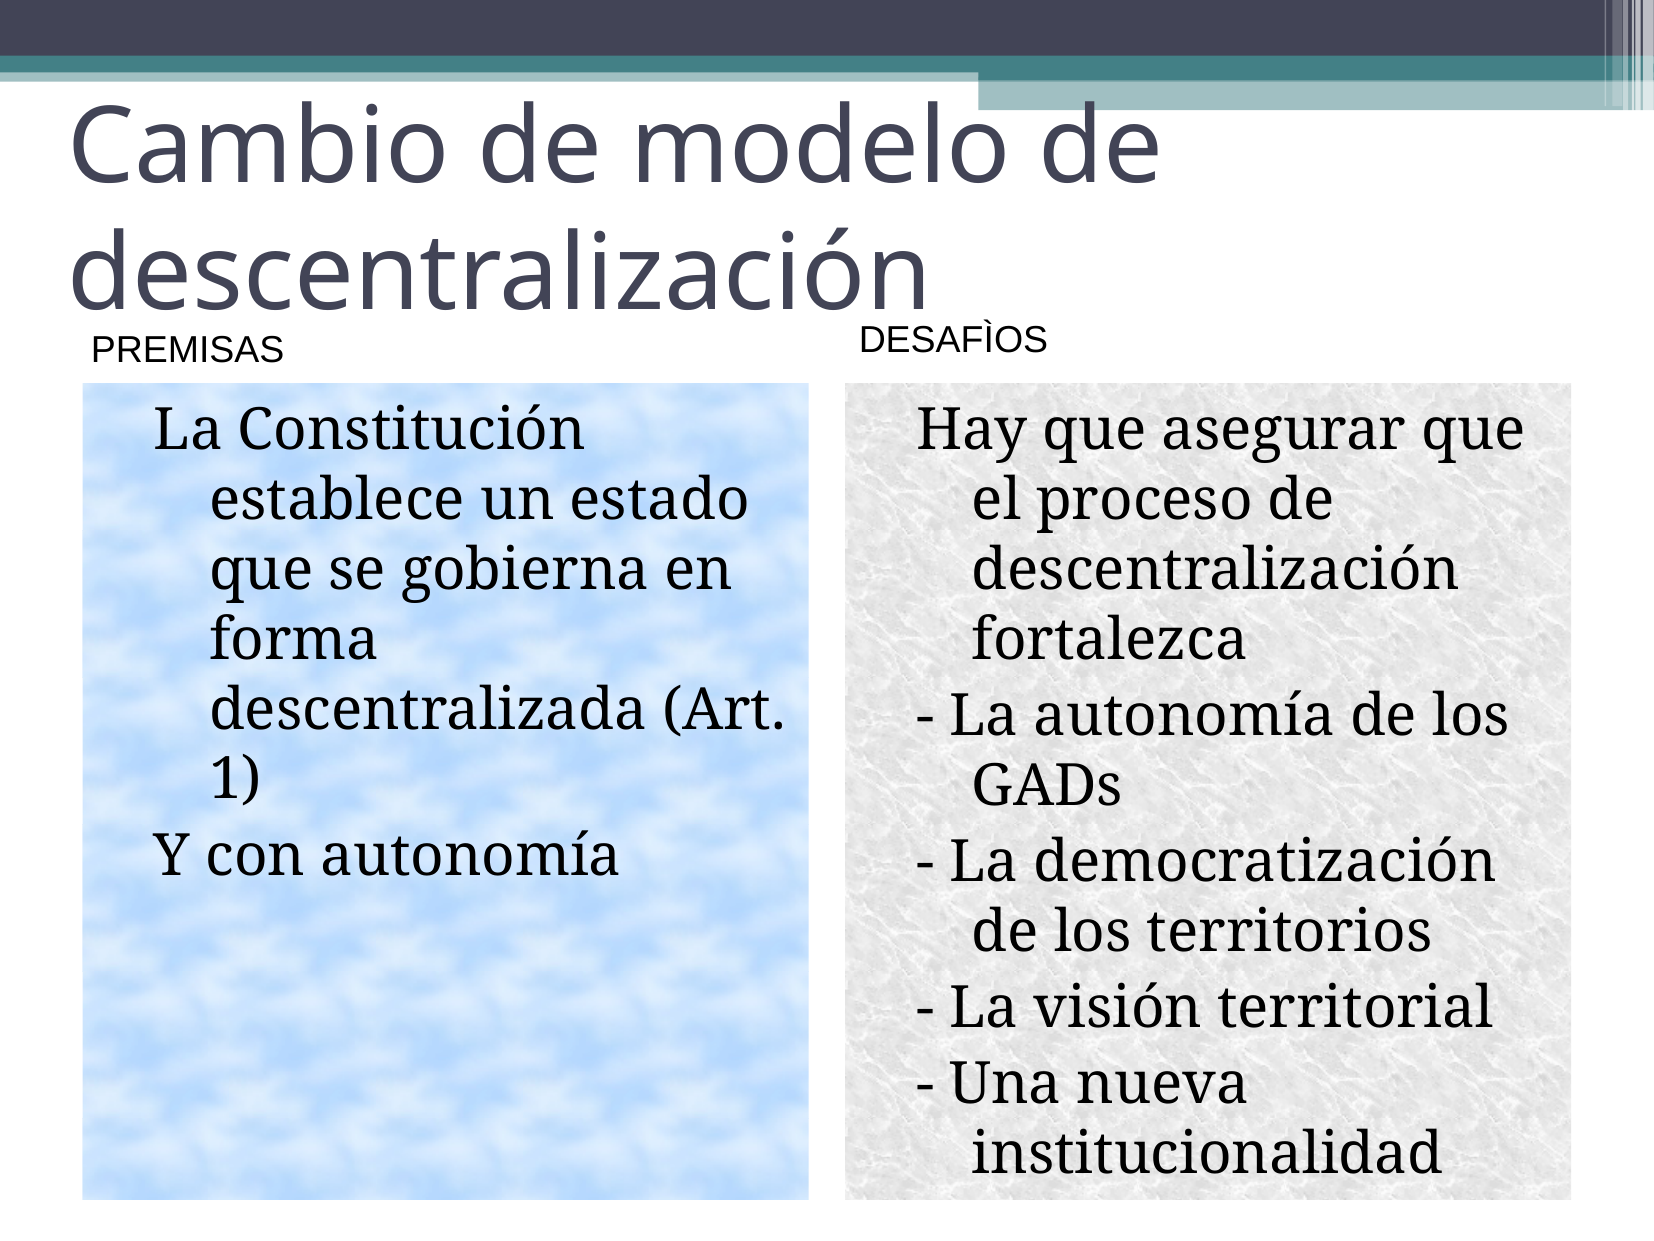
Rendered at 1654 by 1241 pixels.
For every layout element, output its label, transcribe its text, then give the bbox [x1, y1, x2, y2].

text_box PREMISAS [76, 321, 300, 378]
list Hay que asegurar que el proceso de descentralización fortalezca - La autonomía de los GADs - La democratización de los territorios - La visión territorial - Una nueva institucionalidad [845, 383, 1572, 1200]
list La Constitución establece un estado que se gobierna en forma descentralizada (Art. 1) Y con autonomía [82, 383, 809, 1200]
text_box DESAFÌOS [843, 310, 1064, 368]
title Cambio de modelo de descentralización [52, 68, 1477, 340]
